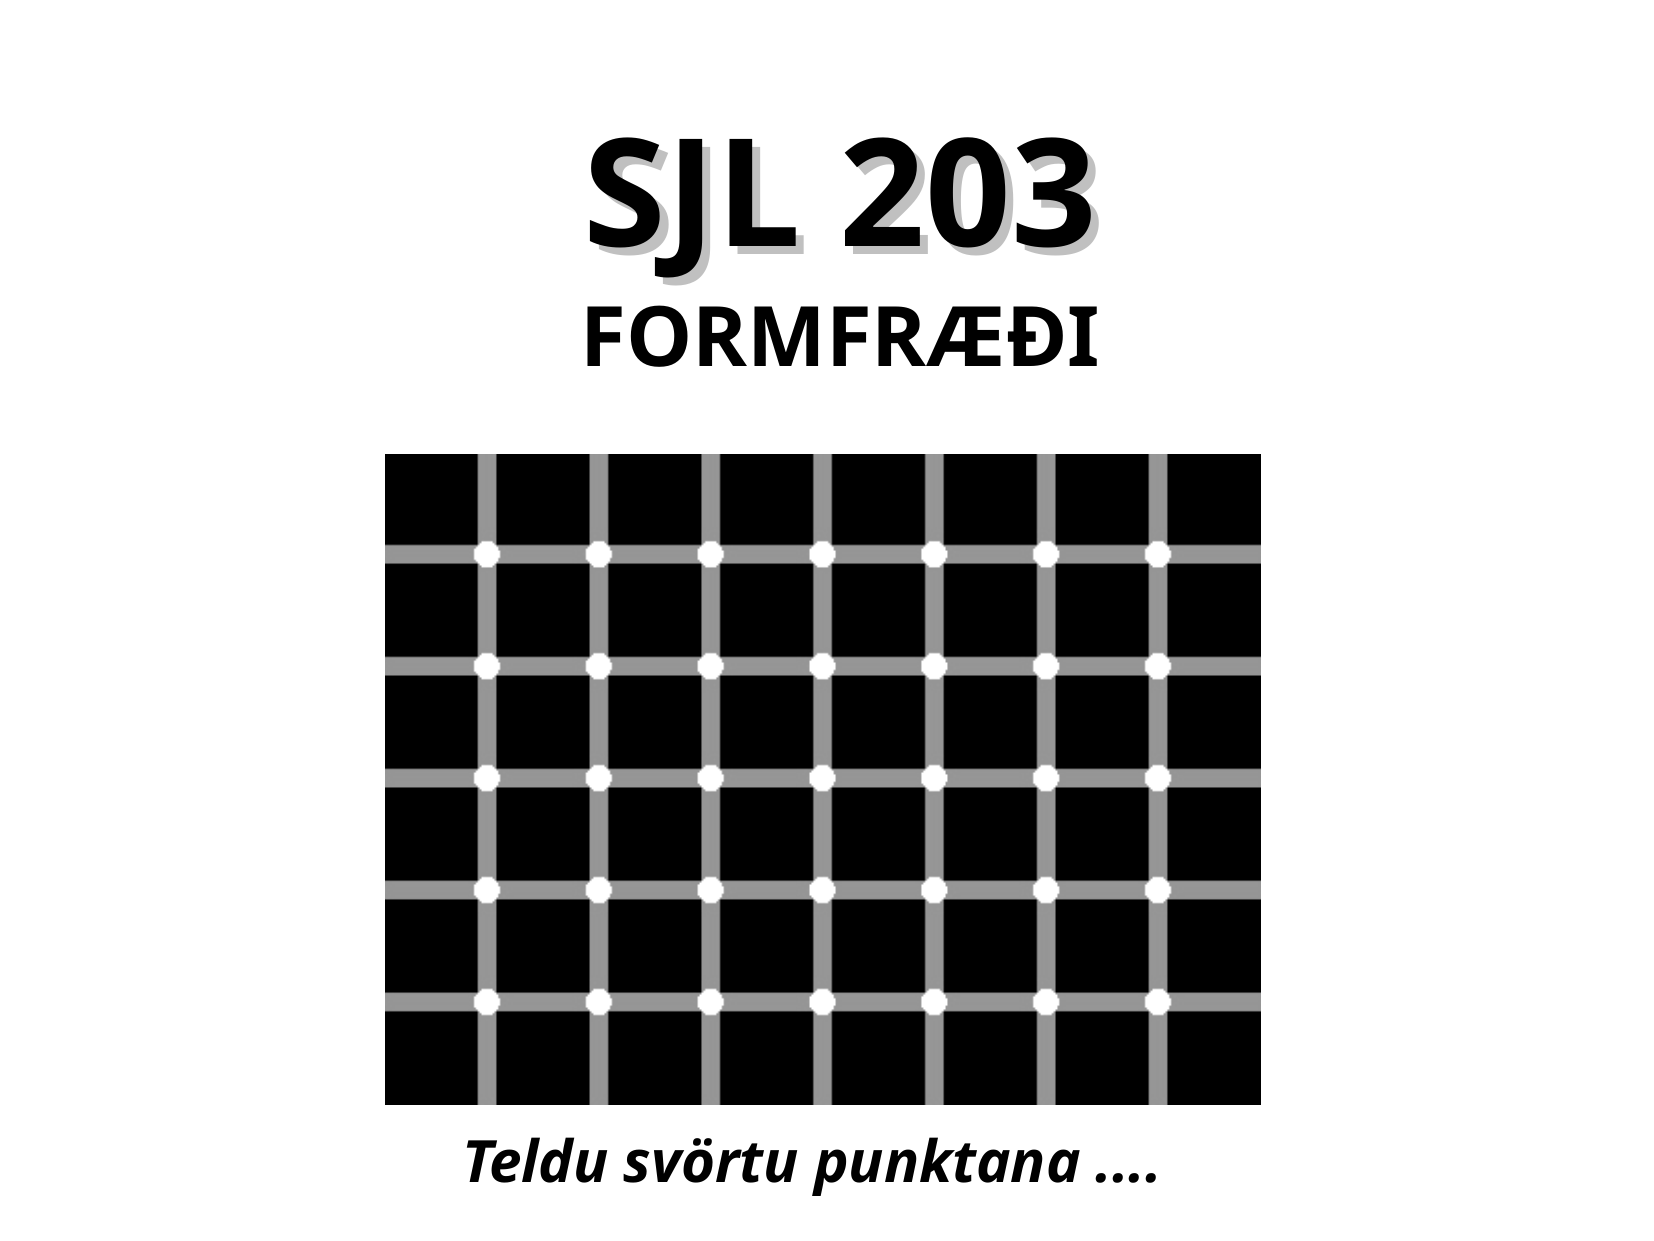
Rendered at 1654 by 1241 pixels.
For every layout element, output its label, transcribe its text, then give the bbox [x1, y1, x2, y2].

picture [385, 454, 1261, 1105]
subtitle FORMFRÆÐI [261, 275, 1420, 403]
text_box Teldu svörtu punktana .... [234, 1116, 1530, 1202]
title SJL 203 [137, 78, 1544, 294]
